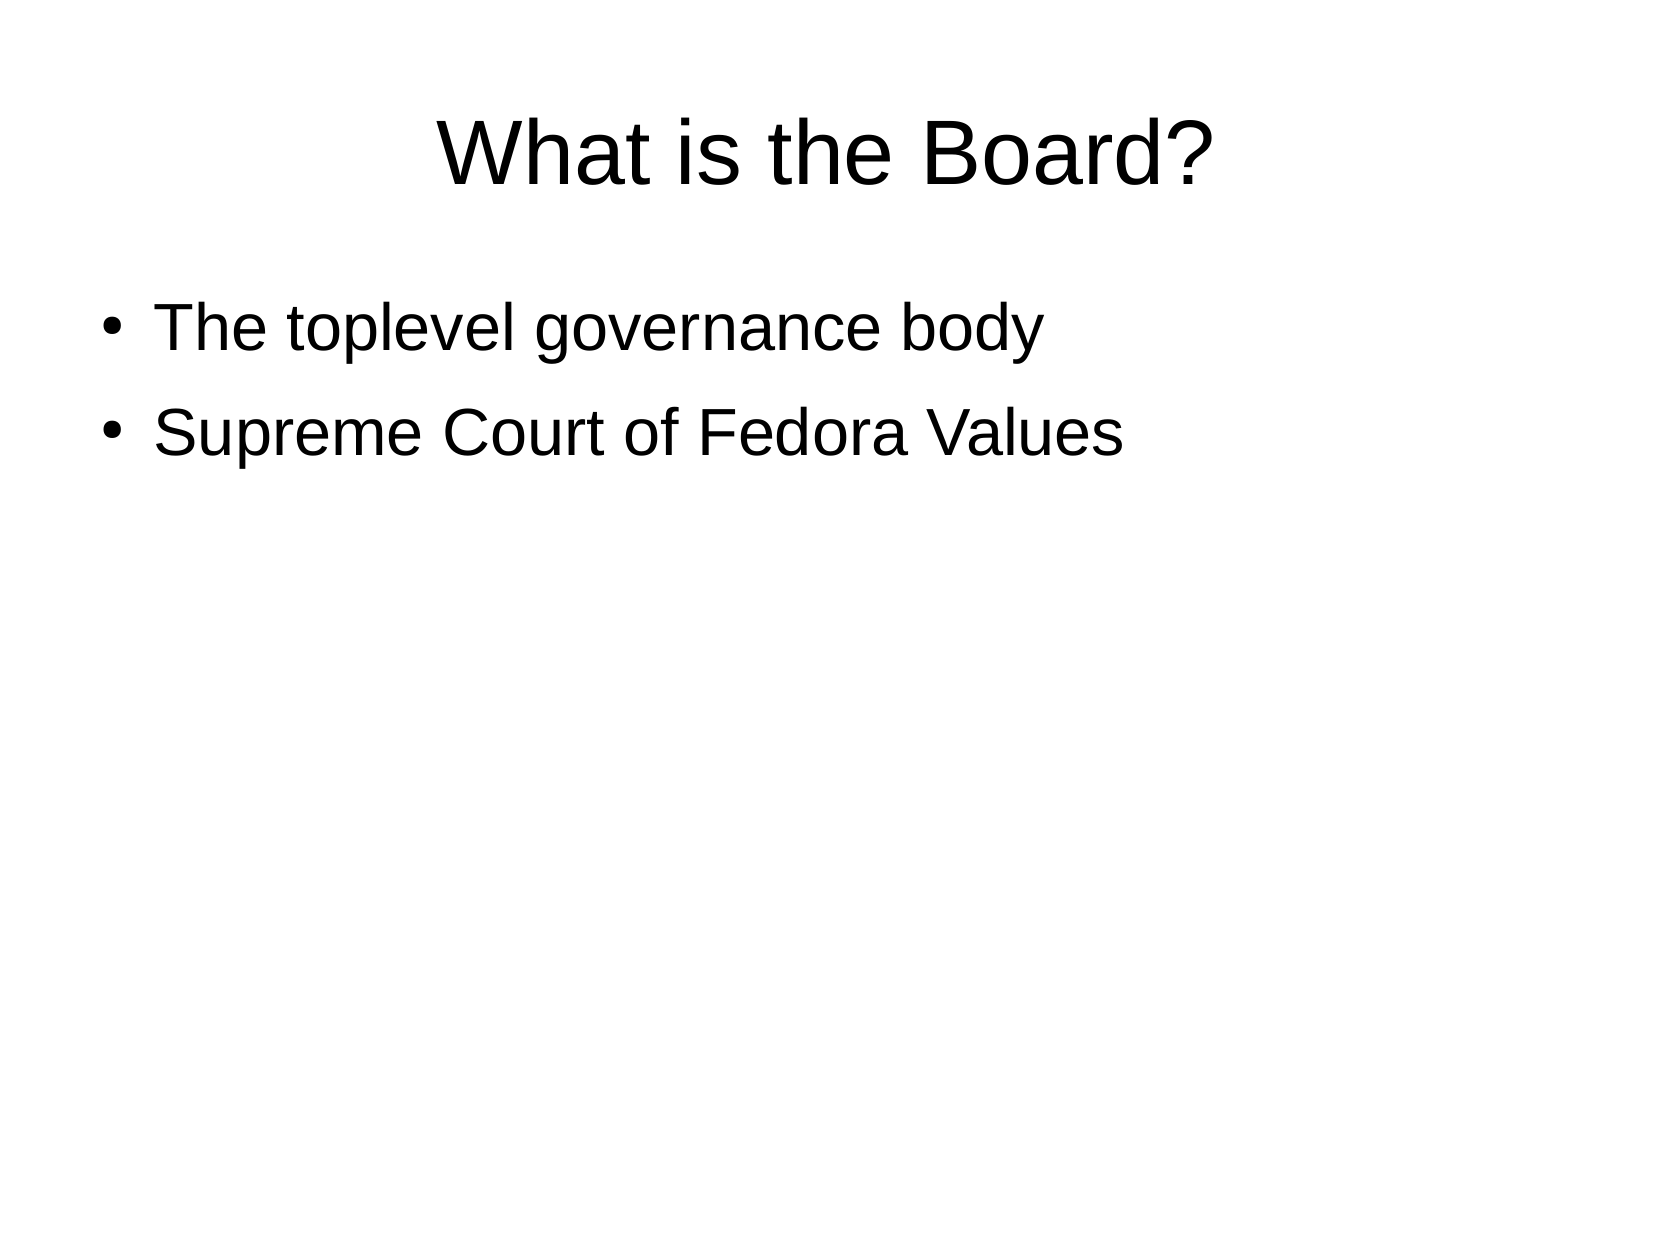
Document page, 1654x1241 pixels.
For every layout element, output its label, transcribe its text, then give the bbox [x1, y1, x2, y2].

title What is the Board? [82, 49, 1571, 257]
list The toplevel governance body Supreme Court of Fedora Values [82, 290, 1571, 1010]
